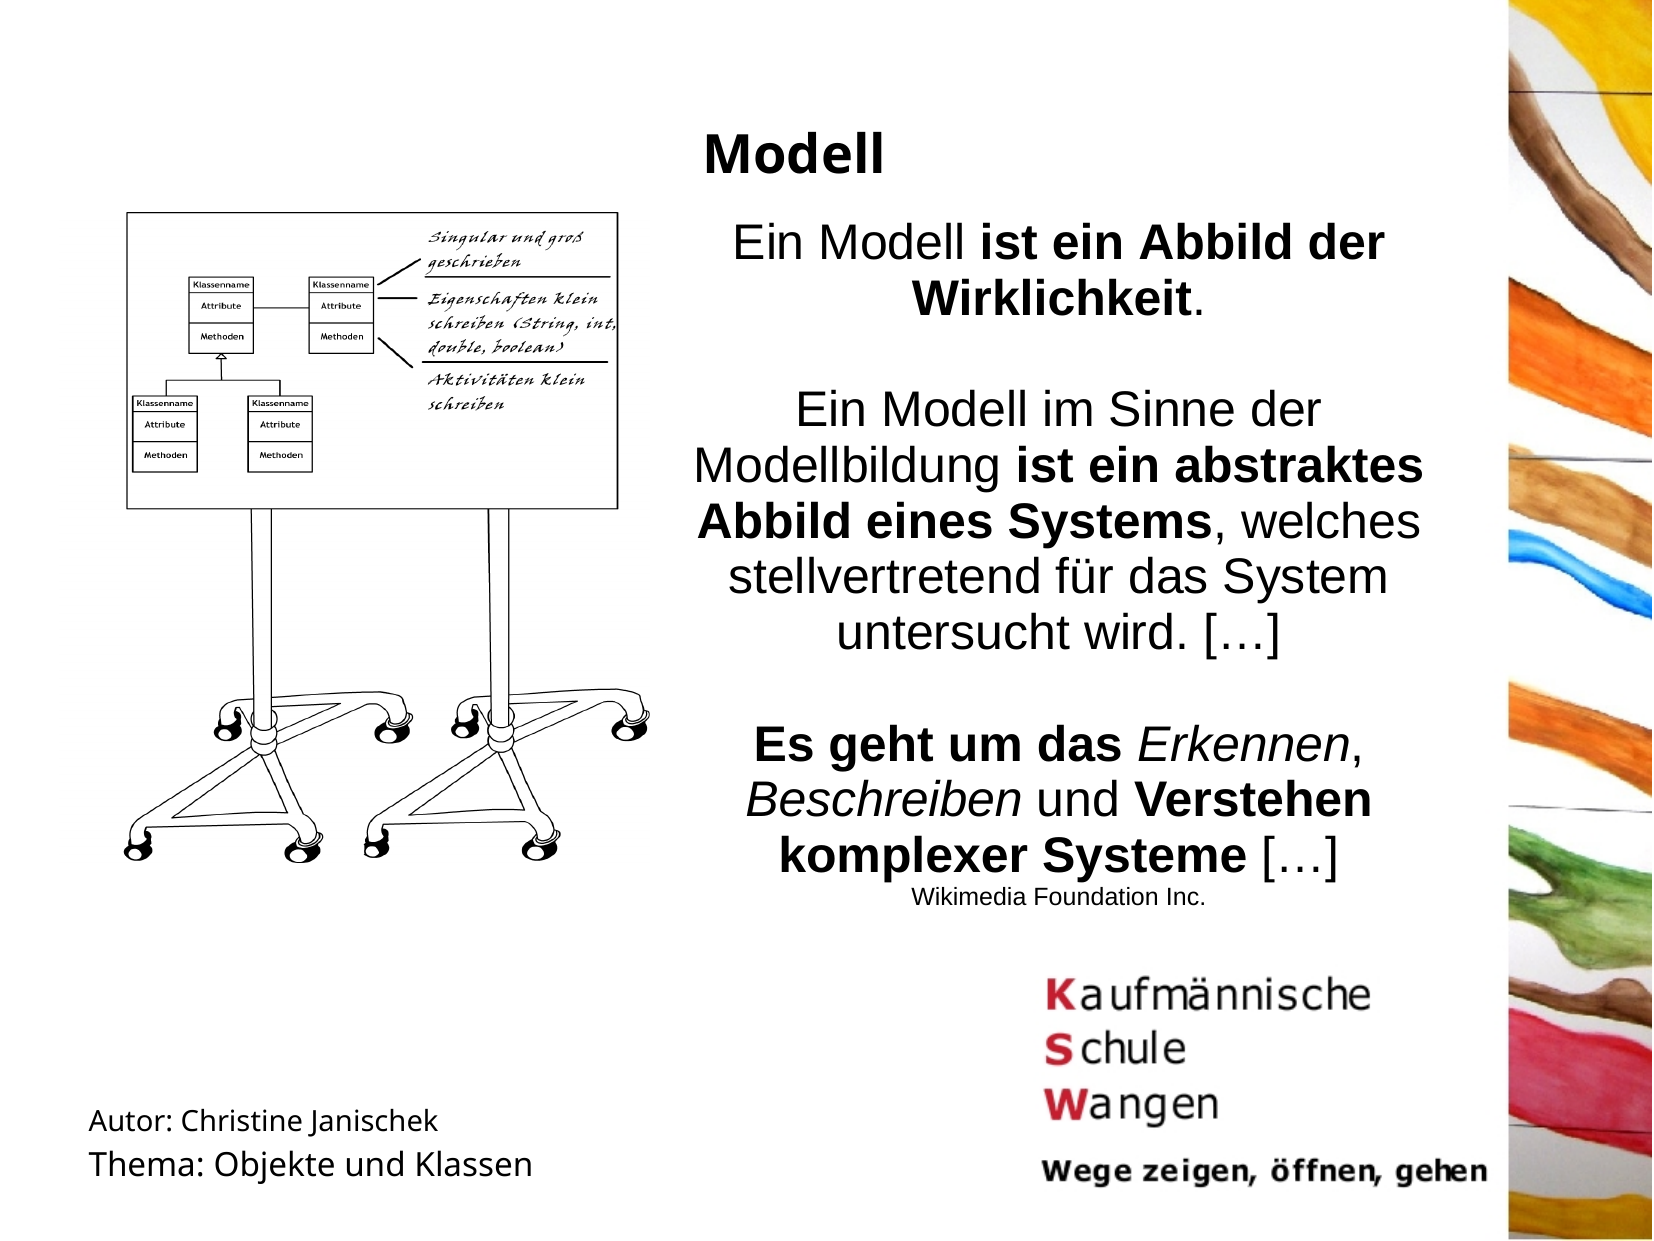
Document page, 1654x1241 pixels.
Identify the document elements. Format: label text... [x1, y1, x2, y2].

picture [59, 212, 650, 863]
text_box Ein Modell ist ein Abbild der Wirklichkeit. Ein Modell im Sinne der Modellbildung ist ein abstraktes Abbild eines Systems, welches stellvertretend für das System untersucht wird. […] Es geht um das Erkennen, Beschreiben und Verstehen komplexer Systeme […] Wikimedia Foundation Inc. [679, 206, 1506, 929]
picture [1033, 0, 1652, 1241]
title Modell [82, 56, 1506, 250]
